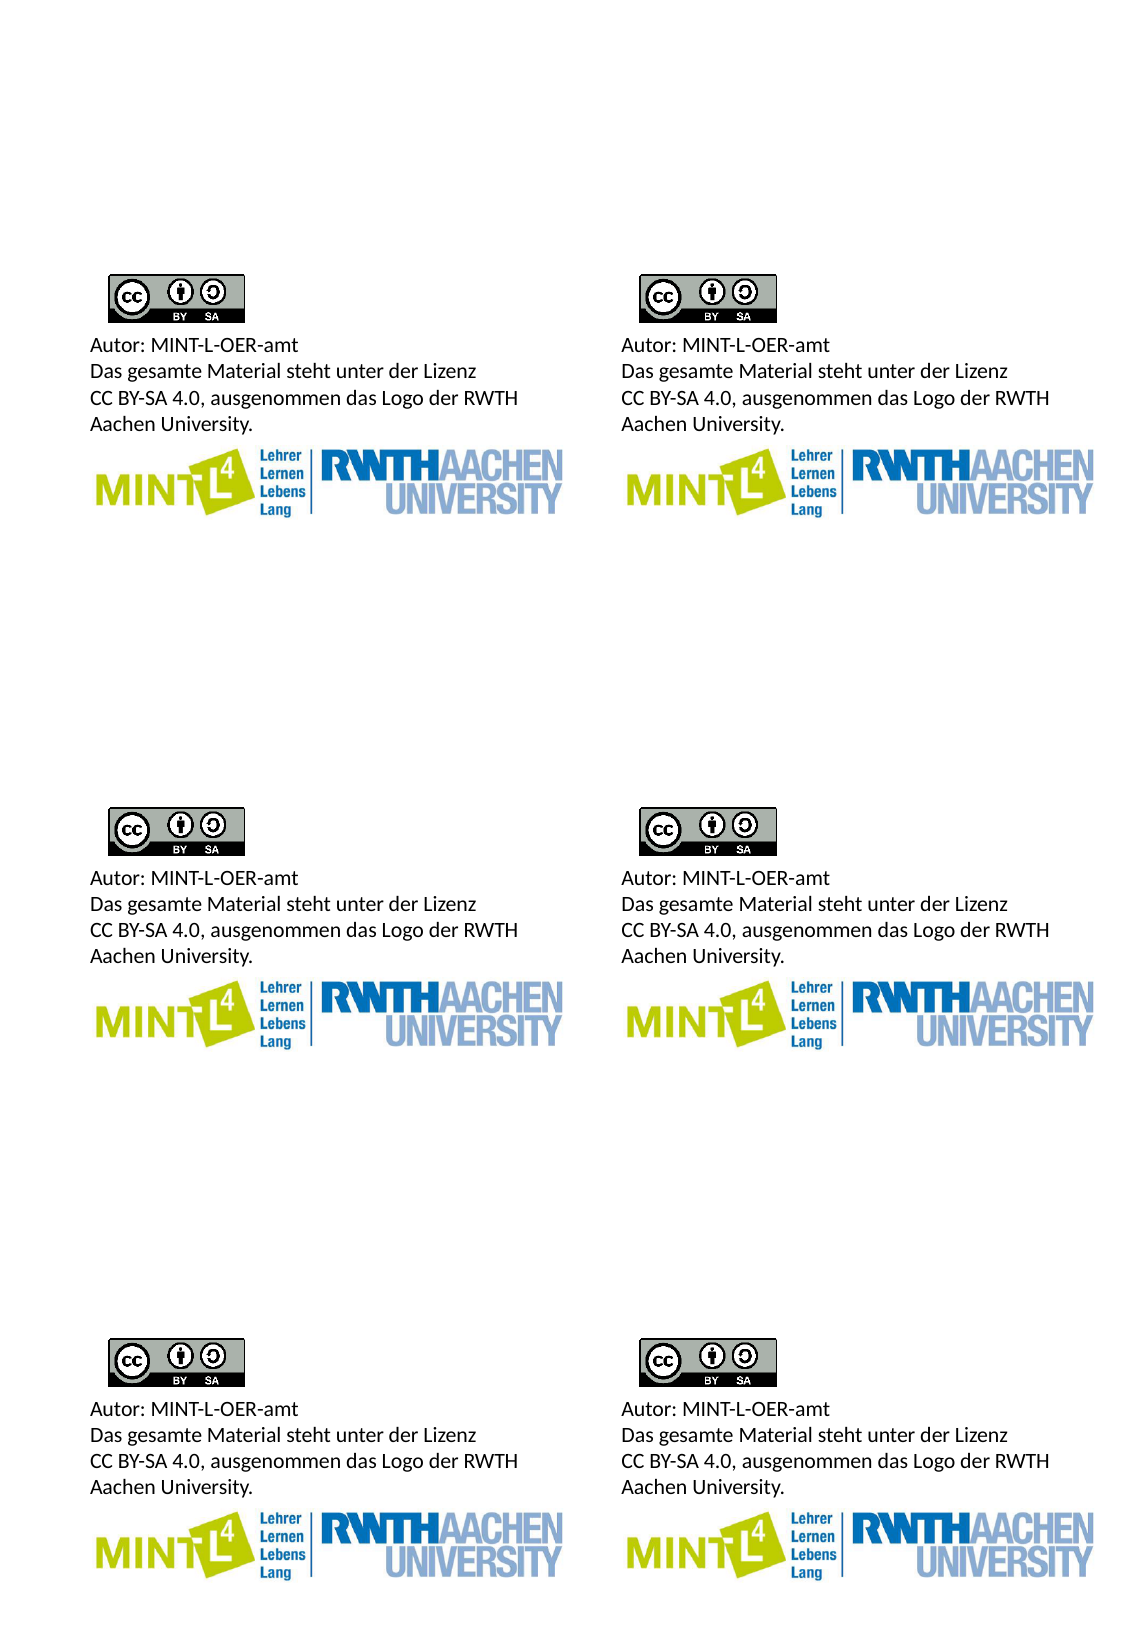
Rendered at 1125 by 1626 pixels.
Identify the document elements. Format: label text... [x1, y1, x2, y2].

picture [639, 1338, 777, 1387]
text_box Autor: MINT-L-OER-amt Das gesamte Material steht unter der Lizenz CC BY-SA 4.0, ausgenommen das Logo der RWTH Aachen University. [606, 1386, 1125, 1508]
text_box Autor: MINT-L-OER-amt Das gesamte Material steht unter der Lizenz CC BY-SA 4.0, ausgenommen das Logo der RWTH Aachen University. [75, 1386, 594, 1508]
picture [92, 445, 564, 520]
picture [639, 274, 777, 323]
text_box Autor: MINT-L-OER-amt Das gesamte Material steht unter der Lizenz CC BY-SA 4.0, ausgenommen das Logo der RWTH Aachen University. [606, 323, 1125, 445]
picture [92, 1508, 564, 1583]
picture [639, 807, 777, 856]
text_box Autor: MINT-L-OER-amt Das gesamte Material steht unter der Lizenz CC BY-SA 4.0, ausgenommen das Logo der RWTH Aachen University. [75, 323, 594, 445]
picture [623, 1508, 1095, 1583]
picture [92, 977, 564, 1052]
picture [623, 445, 1095, 520]
picture [108, 1338, 245, 1387]
picture [108, 274, 245, 323]
text_box Autor: MINT-L-OER-amt Das gesamte Material steht unter der Lizenz CC BY-SA 4.0, ausgenommen das Logo der RWTH Aachen University. [606, 855, 1125, 977]
text_box Autor: MINT-L-OER-amt Das gesamte Material steht unter der Lizenz CC BY-SA 4.0, ausgenommen das Logo der RWTH Aachen University. [75, 855, 594, 977]
picture [623, 977, 1095, 1052]
picture [108, 807, 245, 856]
